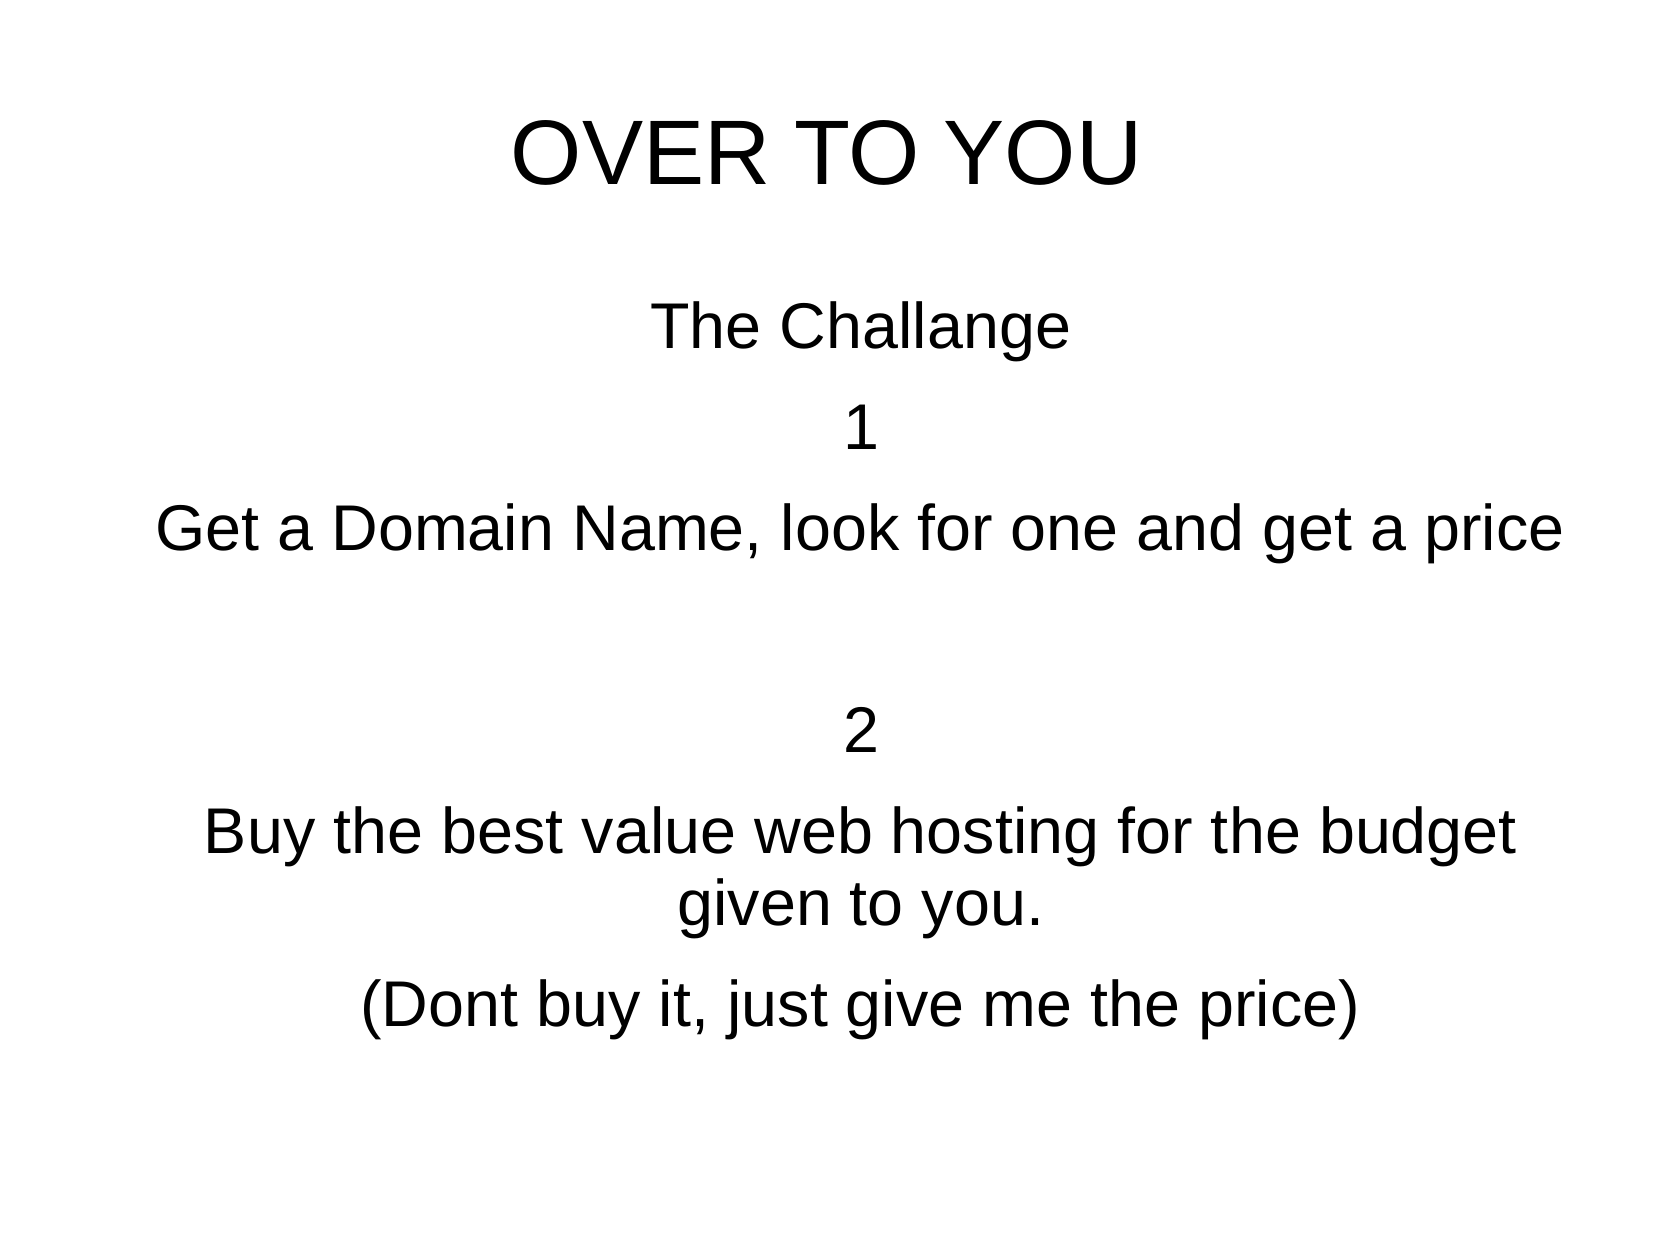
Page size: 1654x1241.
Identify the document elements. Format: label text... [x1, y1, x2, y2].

title OVER TO YOU [82, 56, 1571, 250]
list The Challange 1 Get a Domain Name, look for one and get a price 2 Buy the best value web hosting for the budget given to you. (Dont buy it, just give me the price) [82, 290, 1571, 1109]
